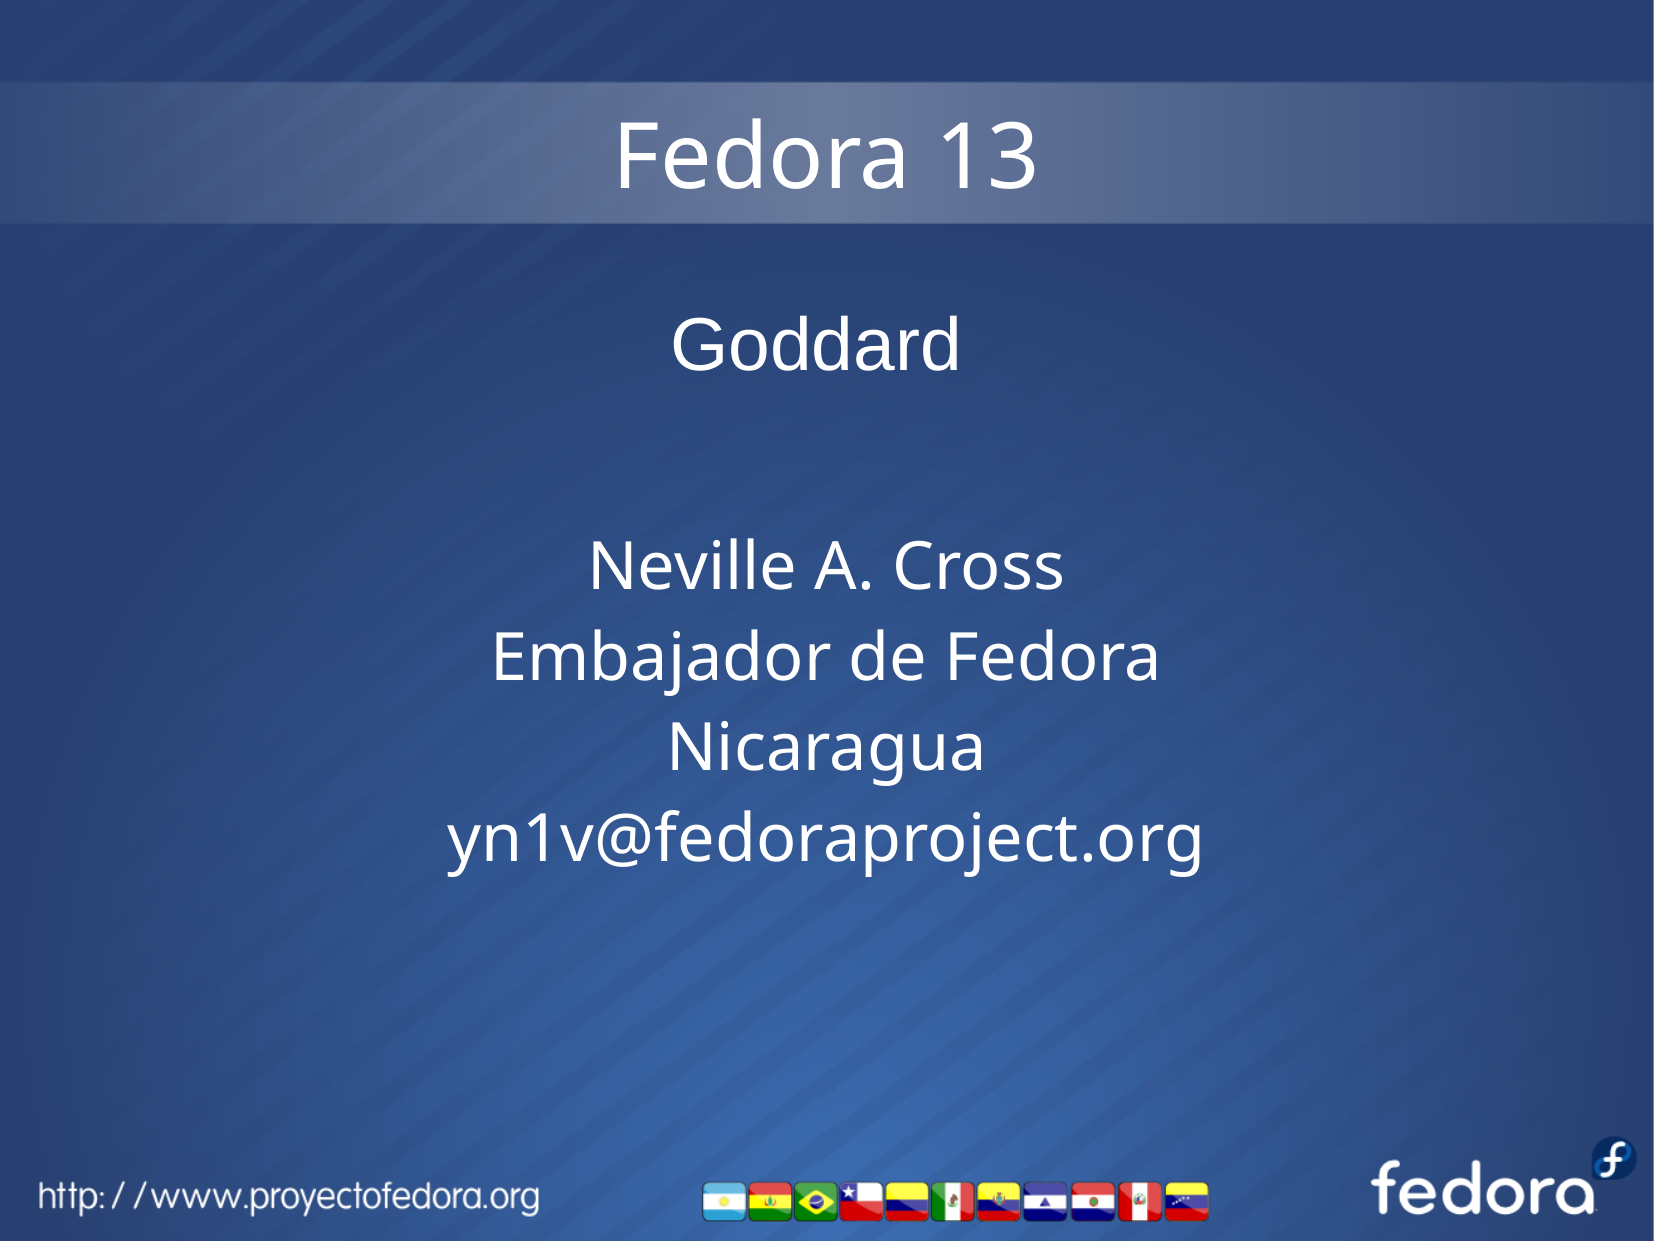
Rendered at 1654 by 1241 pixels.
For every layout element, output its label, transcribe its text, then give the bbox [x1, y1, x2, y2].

subtitle Neville A. Cross Embajador de Fedora Nicaragua yn1v@fedoraproject.org [82, 297, 1571, 1102]
text_box Goddard [655, 295, 998, 395]
picture [0, 0, 1654, 1241]
title Fedora 13 [82, 49, 1571, 257]
